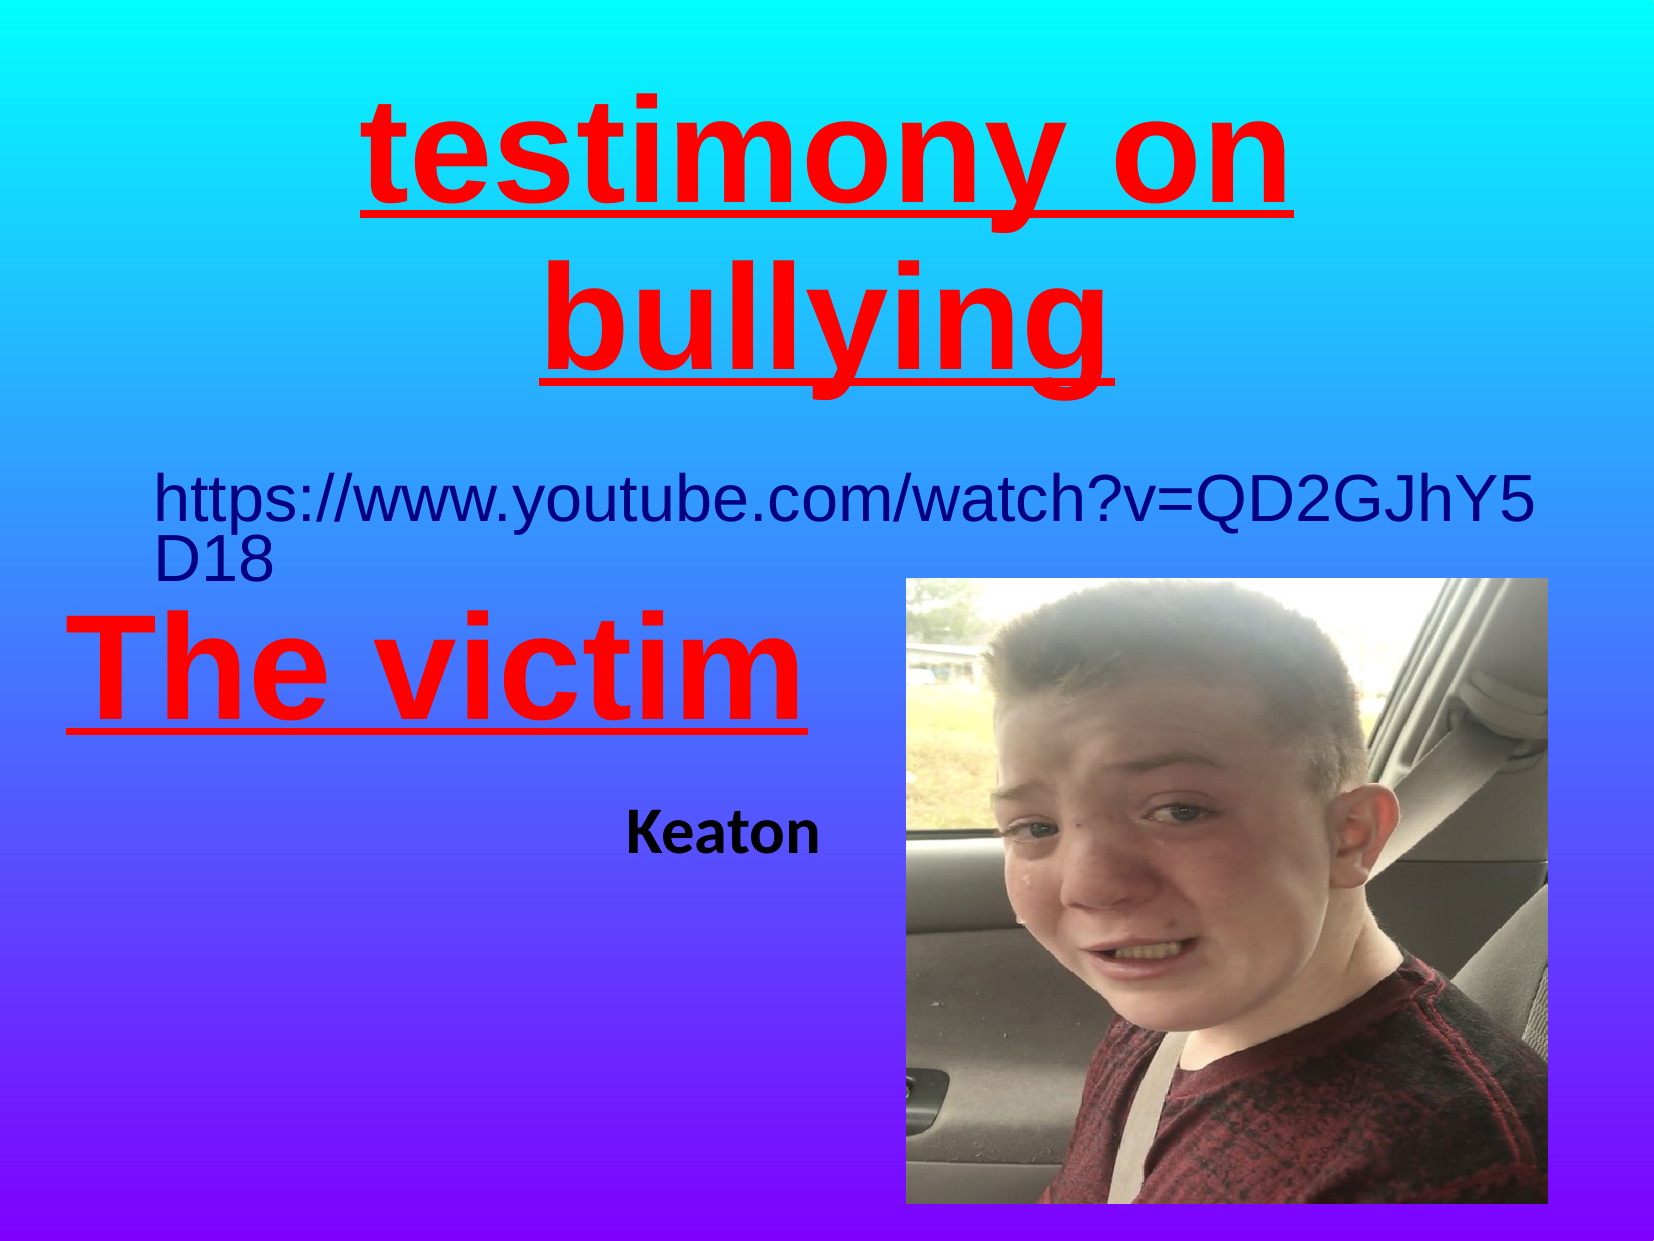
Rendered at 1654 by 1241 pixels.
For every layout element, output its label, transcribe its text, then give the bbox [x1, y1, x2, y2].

title The victim [35, 583, 839, 752]
title testimony on bullying [82, 66, 1571, 402]
list https://www.youtube.com/watch?v=QD2GJhY5D18 [82, 460, 1571, 804]
text_box Keaton [566, 796, 882, 945]
picture [906, 578, 1548, 1204]
